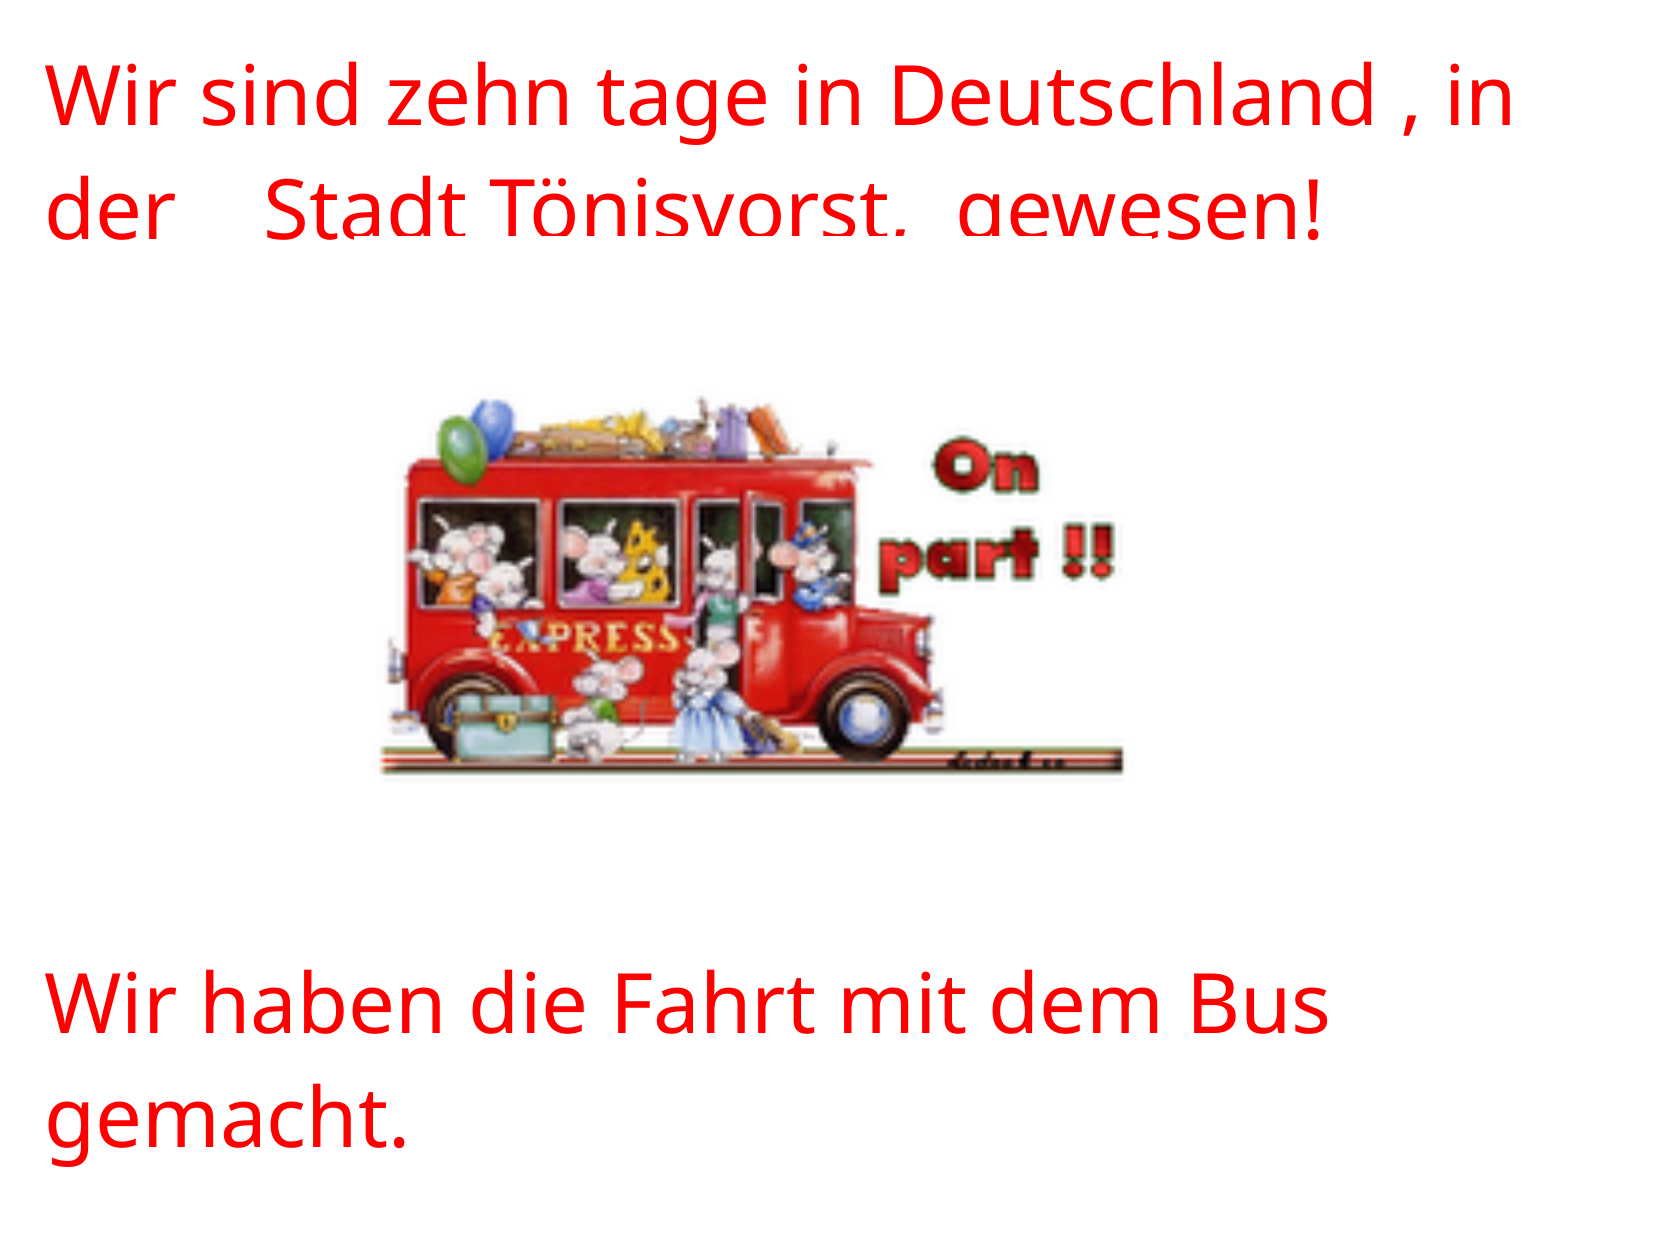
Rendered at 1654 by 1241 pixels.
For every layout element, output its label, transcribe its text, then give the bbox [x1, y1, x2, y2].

text_box Wir sind zehn tage in Deutschland , in der Stadt Tönisvorst, gewesen! Wir haben die Fahrt mit dem Bus gemacht. [29, 29, 1625, 958]
picture [354, 236, 1152, 827]
